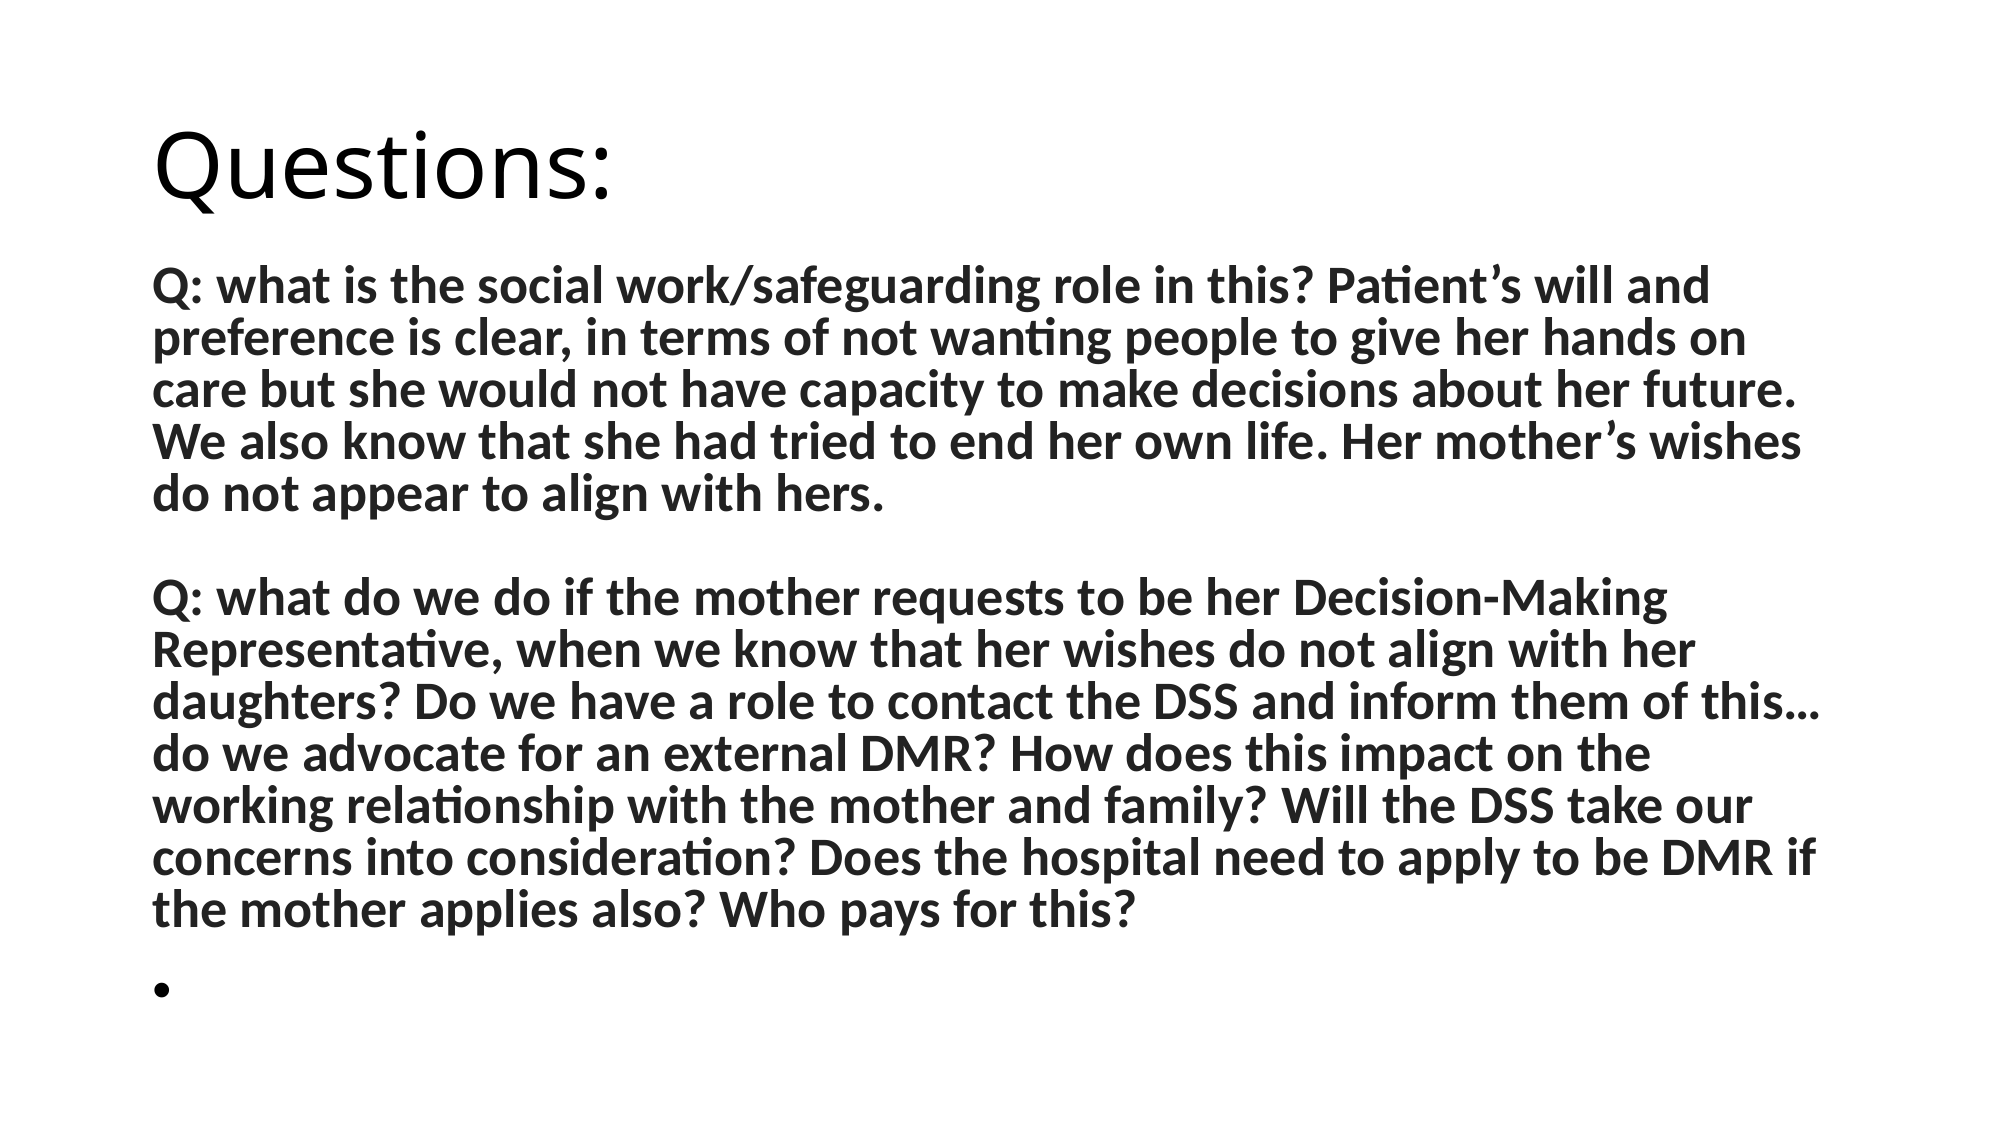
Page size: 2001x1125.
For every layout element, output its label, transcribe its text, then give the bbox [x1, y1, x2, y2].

title Questions: [137, 59, 1863, 202]
list Q: what is the social work/safeguarding role in this? Patient’s will and preference is clear, in terms of not wanting people to give her hands on care but she would not have capacity to make decisions about her future. We also know that she had tried to end her own life. Her mother’s wishes do not appear to align with hers. Q: what do we do if the mother requests to be her Decision-Making Representative, when we know that her wishes do not align with her daughters? Do we have a role to contact the DSS and inform them of this…do we advocate for an external DMR? How does this impact on the working relationship with the mother and family? Will the DSS take our concerns into consideration? Does the hospital need to apply to be DMR if the mother applies also? Who pays for this? [137, 202, 1863, 1014]
